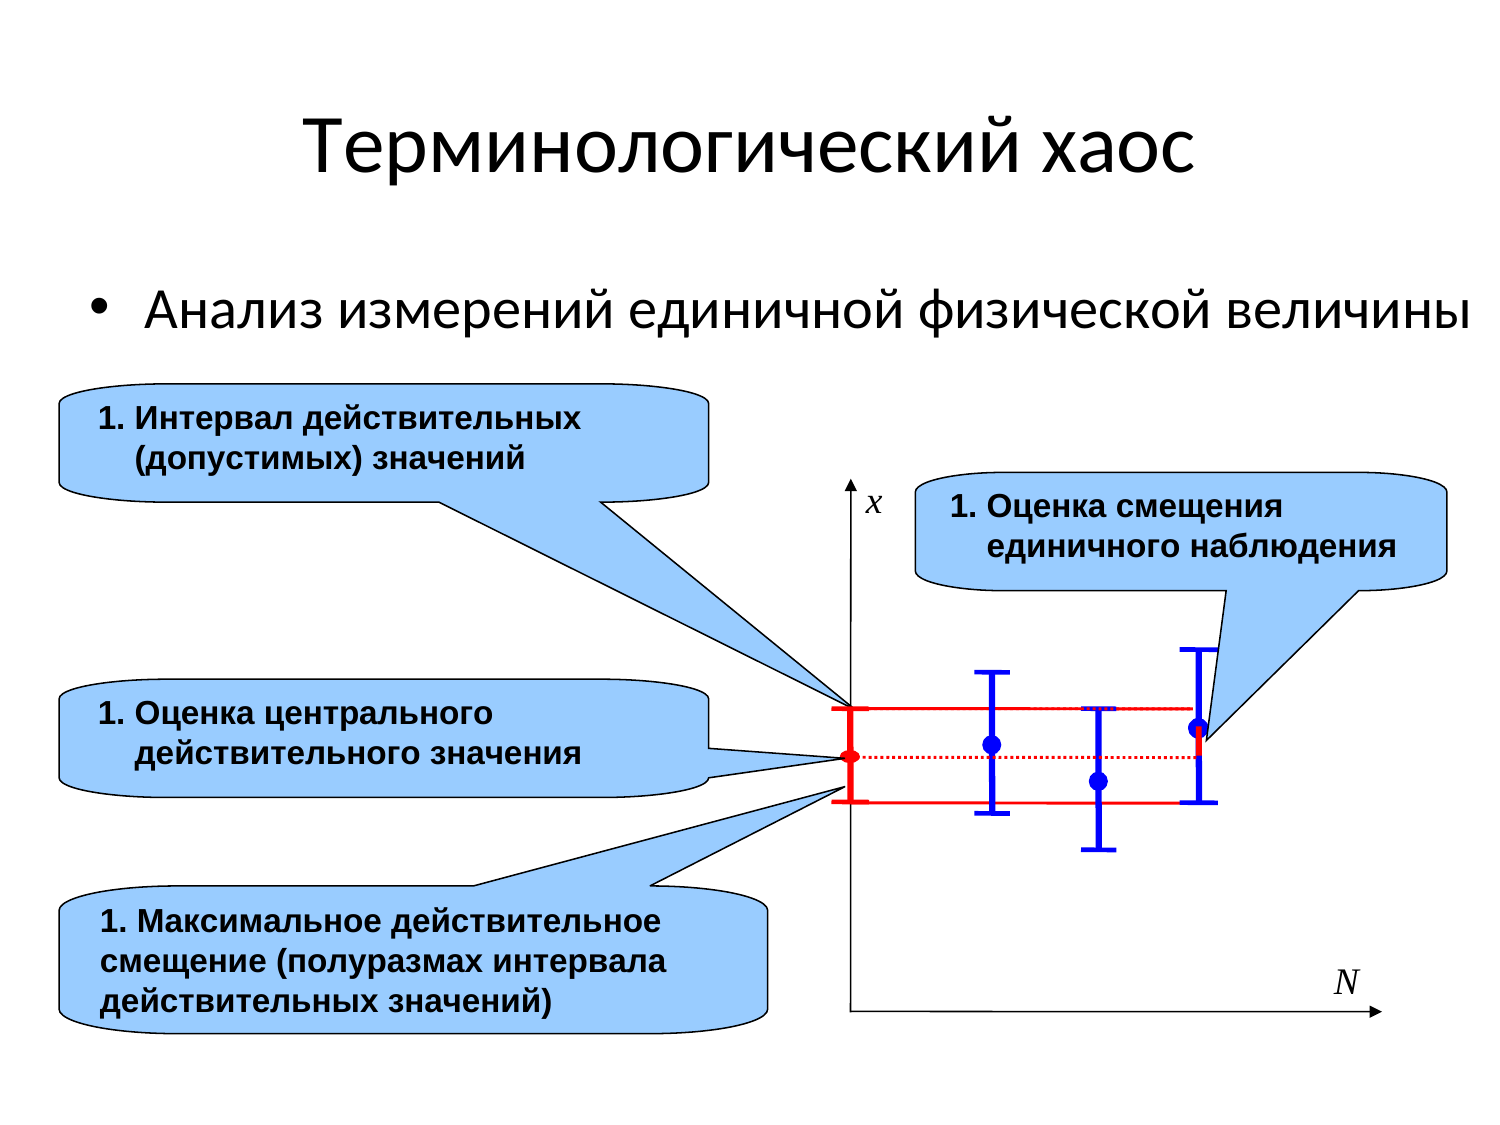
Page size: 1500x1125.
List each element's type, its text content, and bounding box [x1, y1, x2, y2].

text_box [854, 751, 859, 762]
text_box [1089, 773, 1095, 790]
text_box [840, 751, 847, 762]
text_box 1. Интервал действительных (допустимых) значений [59, 383, 851, 706]
text_box 1. Оценка центрального действительного значения [59, 679, 846, 798]
title Терминологический хаос [75, 45, 1426, 233]
text_box 1. Максимальное действительное смещение (полуразмах интервала действительных значений) [59, 786, 846, 1034]
text_box x [851, 467, 898, 529]
text_box [983, 736, 988, 753]
text_box N [1319, 949, 1374, 1010]
text_box [1102, 773, 1108, 790]
text_box [996, 737, 1001, 753]
list Анализ измерений единичной физической величины [75, 262, 1500, 492]
text_box 1. Оценка смещения единичного наблюдения [915, 472, 1447, 741]
text_box [1188, 719, 1195, 738]
text_box [1202, 719, 1208, 737]
